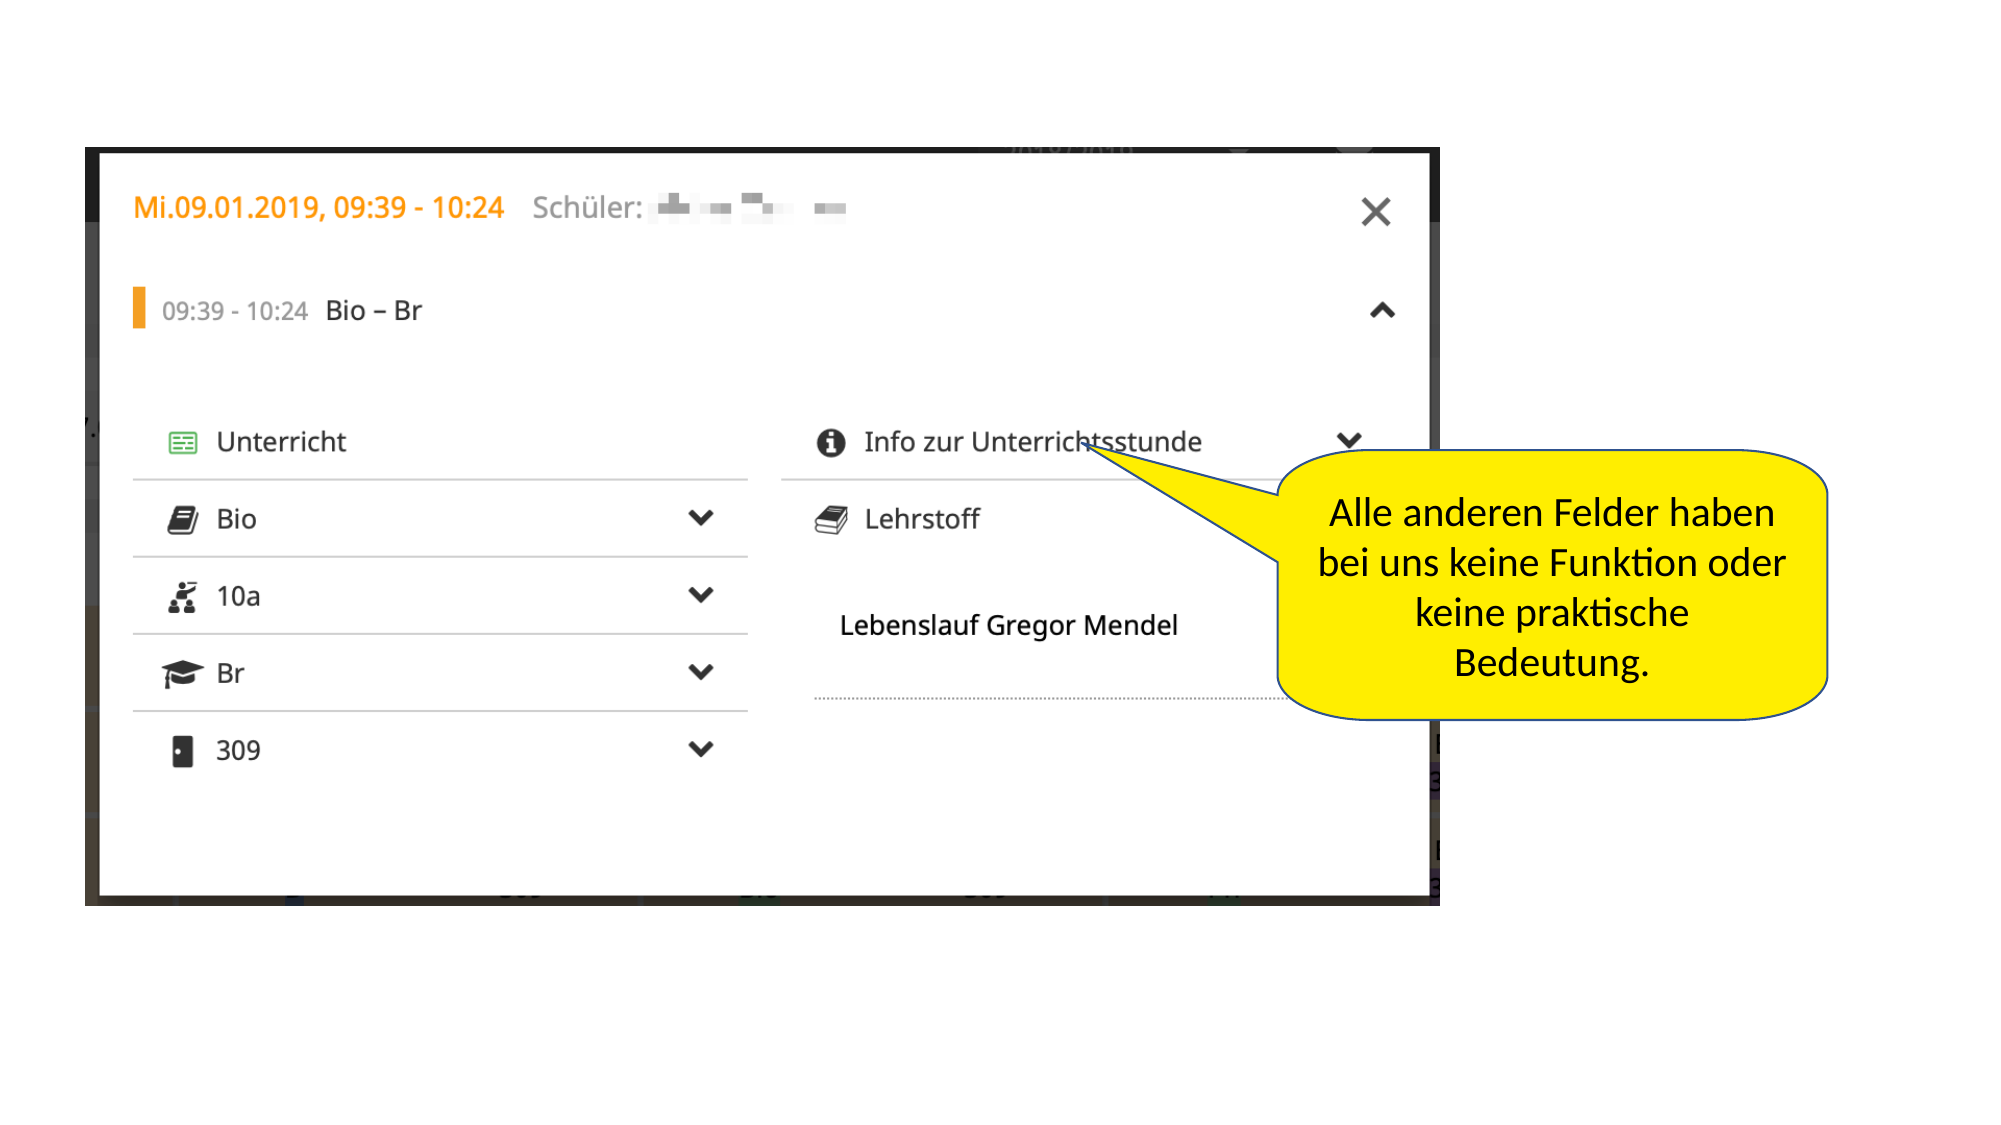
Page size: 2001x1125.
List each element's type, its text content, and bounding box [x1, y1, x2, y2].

text_box Alle anderen Felder haben bei uns keine Funktion oder keine praktische Bedeutung. [1081, 442, 1828, 721]
picture [85, 147, 1440, 906]
